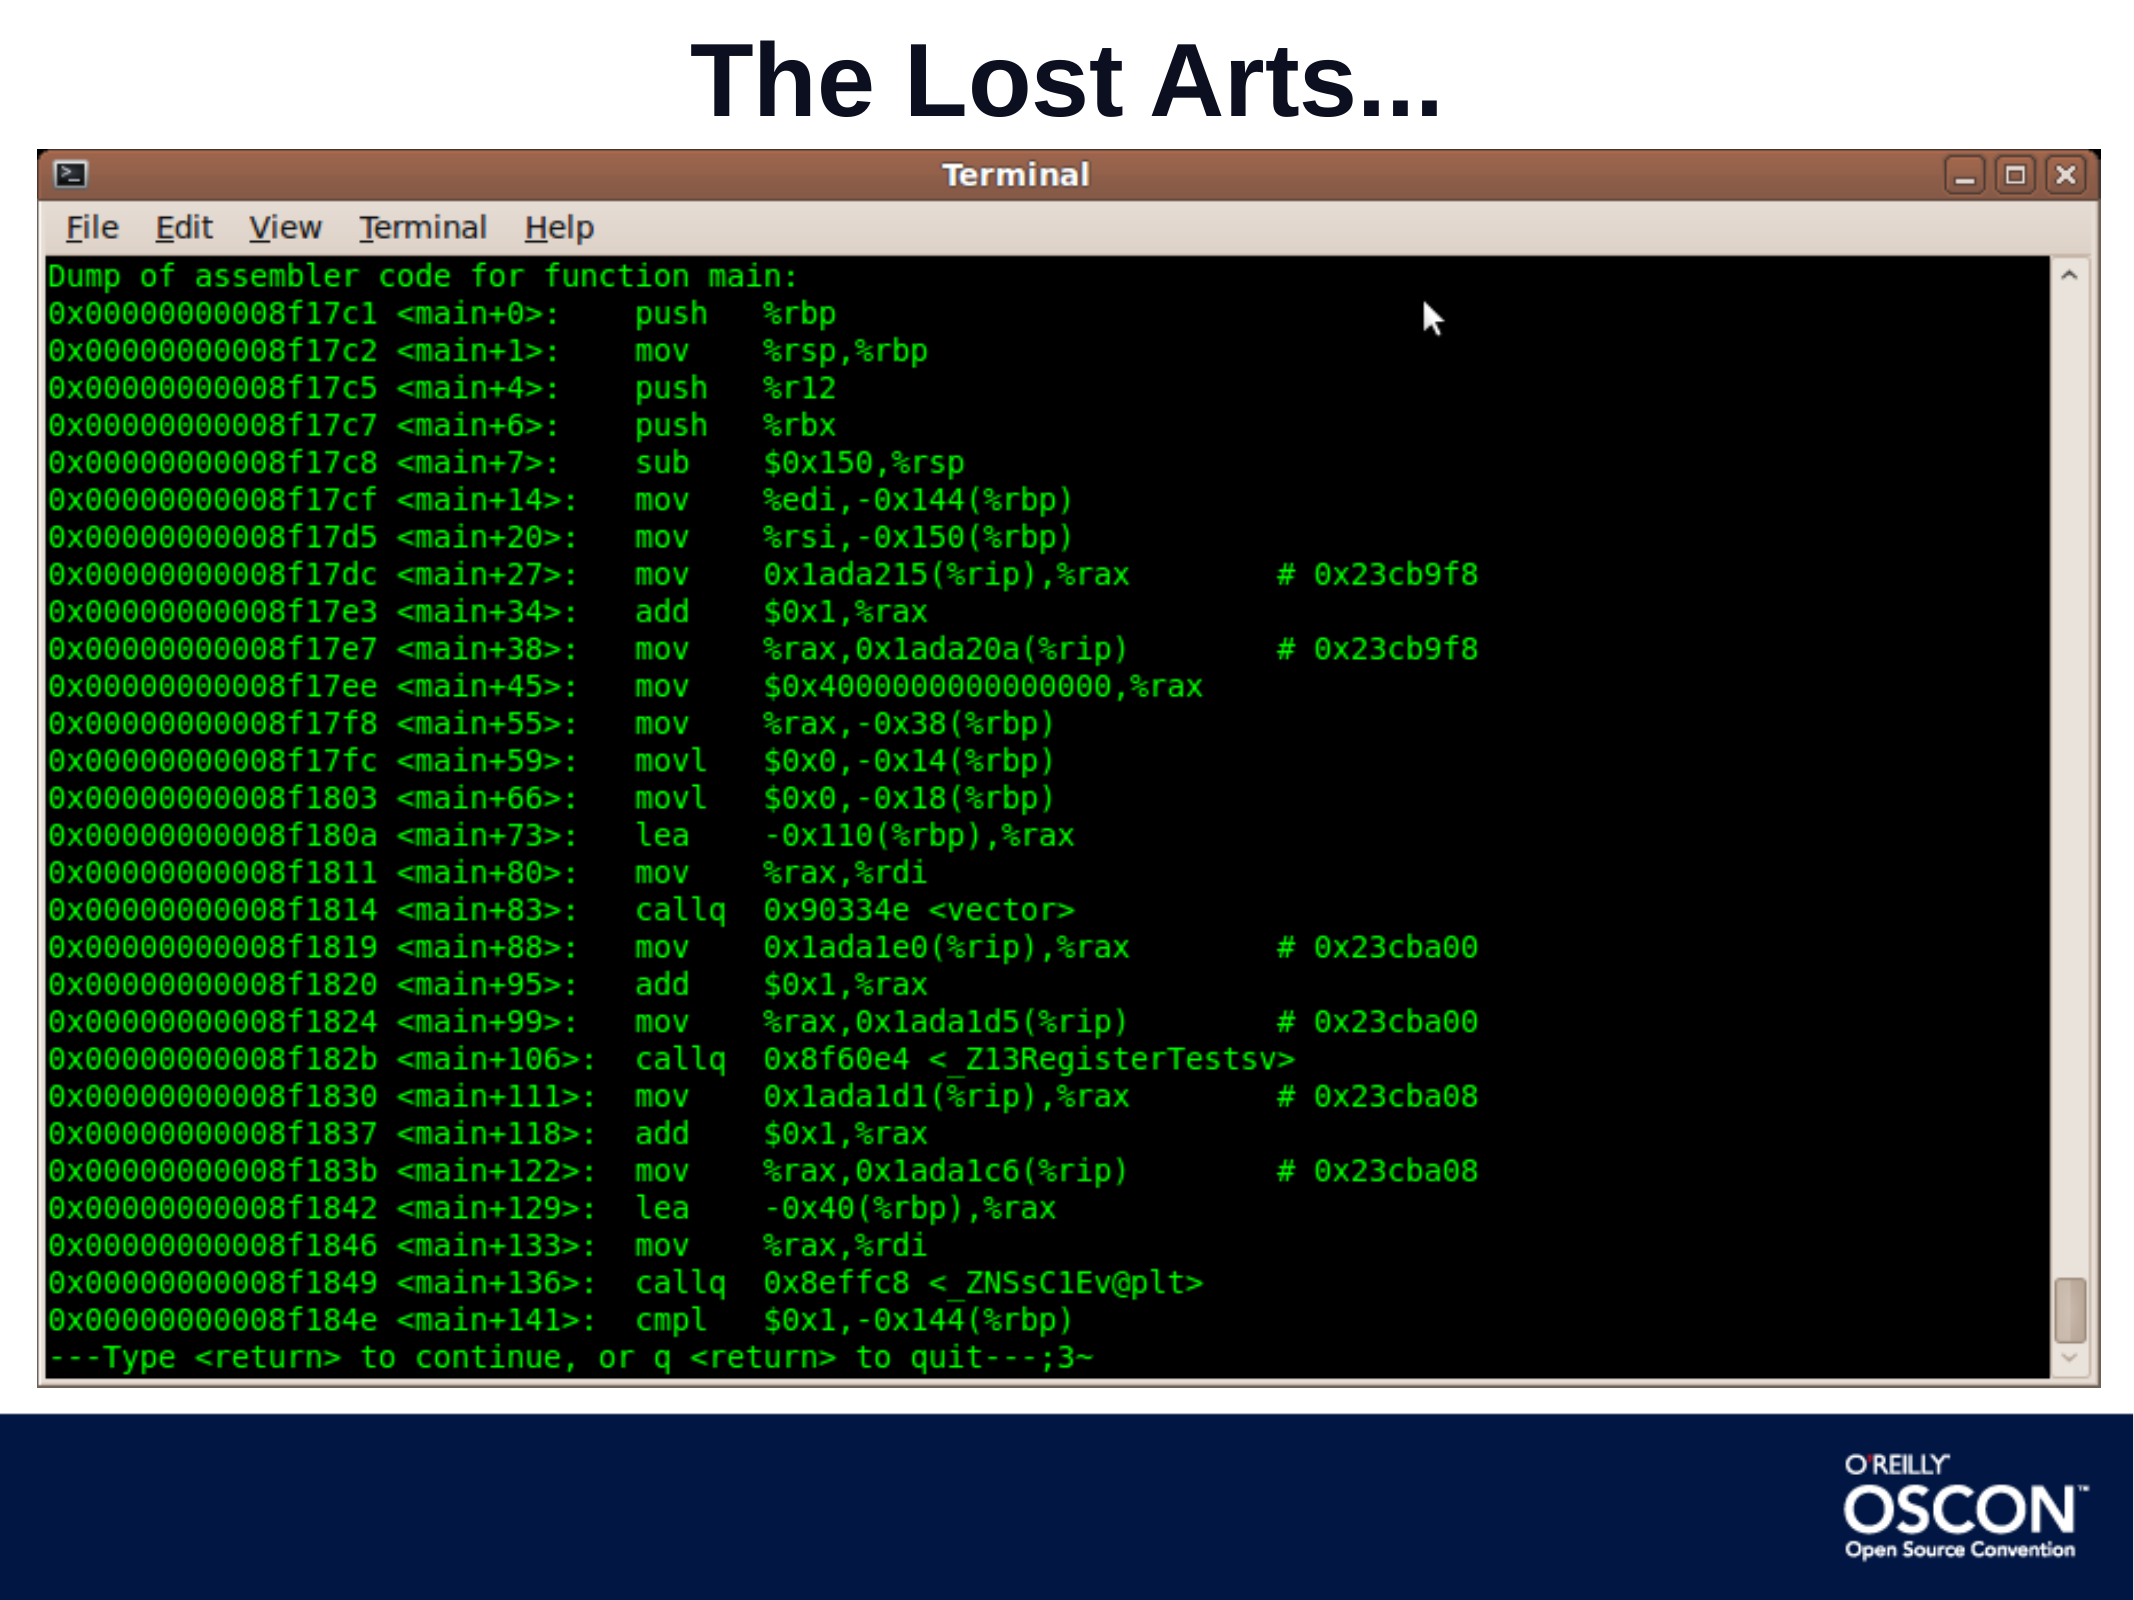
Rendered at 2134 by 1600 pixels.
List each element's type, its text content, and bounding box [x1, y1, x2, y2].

title The Lost Arts... [41, 0, 2094, 149]
picture [0, 0, 2134, 1600]
